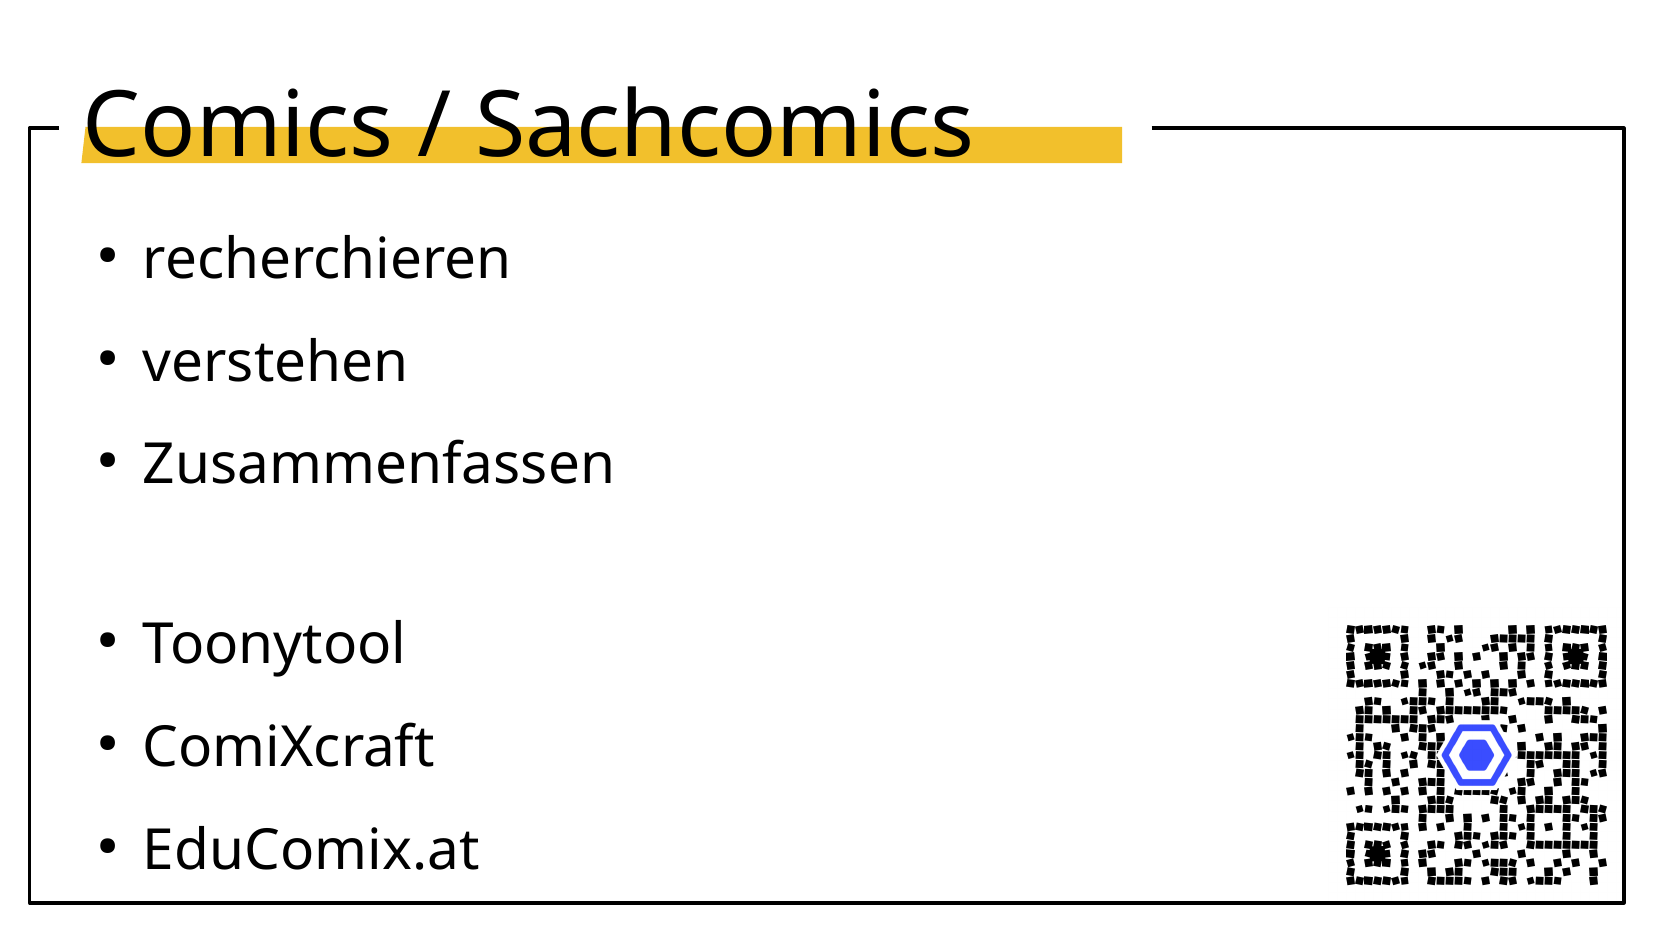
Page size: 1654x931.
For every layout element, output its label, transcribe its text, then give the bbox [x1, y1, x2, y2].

picture [1328, 607, 1622, 901]
title Comics / Sachcomics [82, 42, 1571, 199]
list recherchieren verstehen Zusammenfassen Toonytool ComiXcraft EduComix.at [82, 217, 1571, 886]
